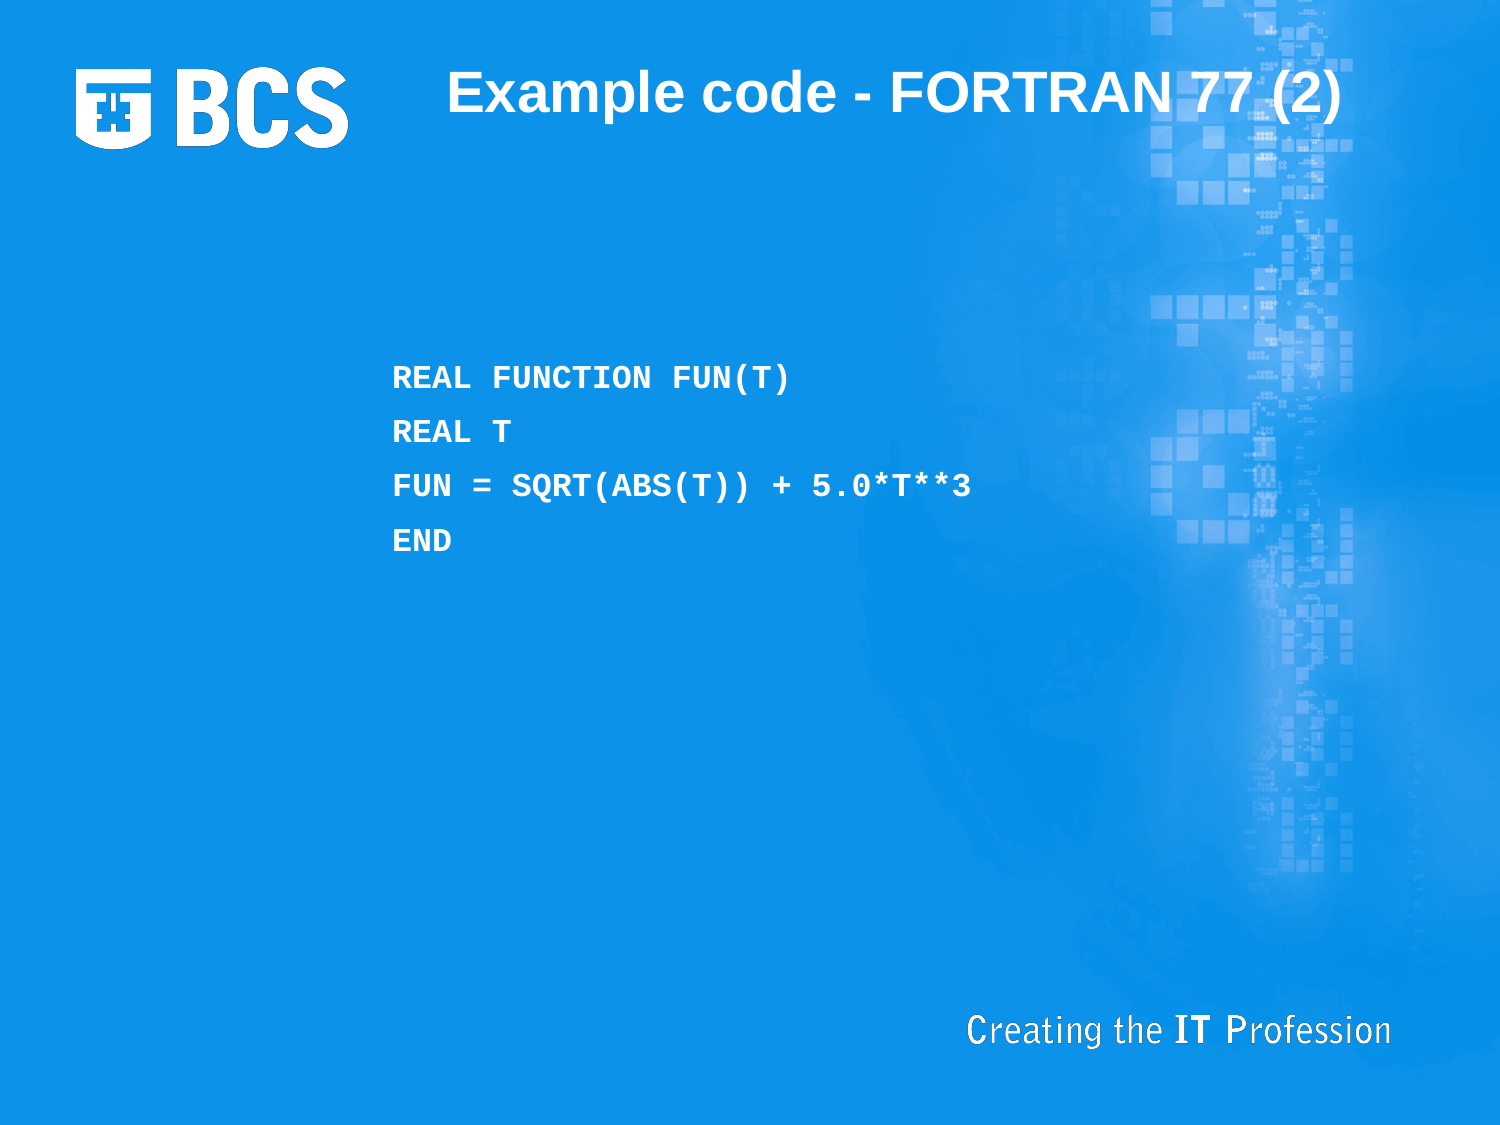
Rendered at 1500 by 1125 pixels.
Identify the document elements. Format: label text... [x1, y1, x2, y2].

title Example code - FORTRAN 77 (2) [413, 29, 1377, 160]
picture [0, 0, 1500, 1125]
subtitle REAL FUNCTION FUN(T) REAL T FUN = SQRT(ABS(T)) + 5.0*T**3 END [177, 221, 1300, 709]
